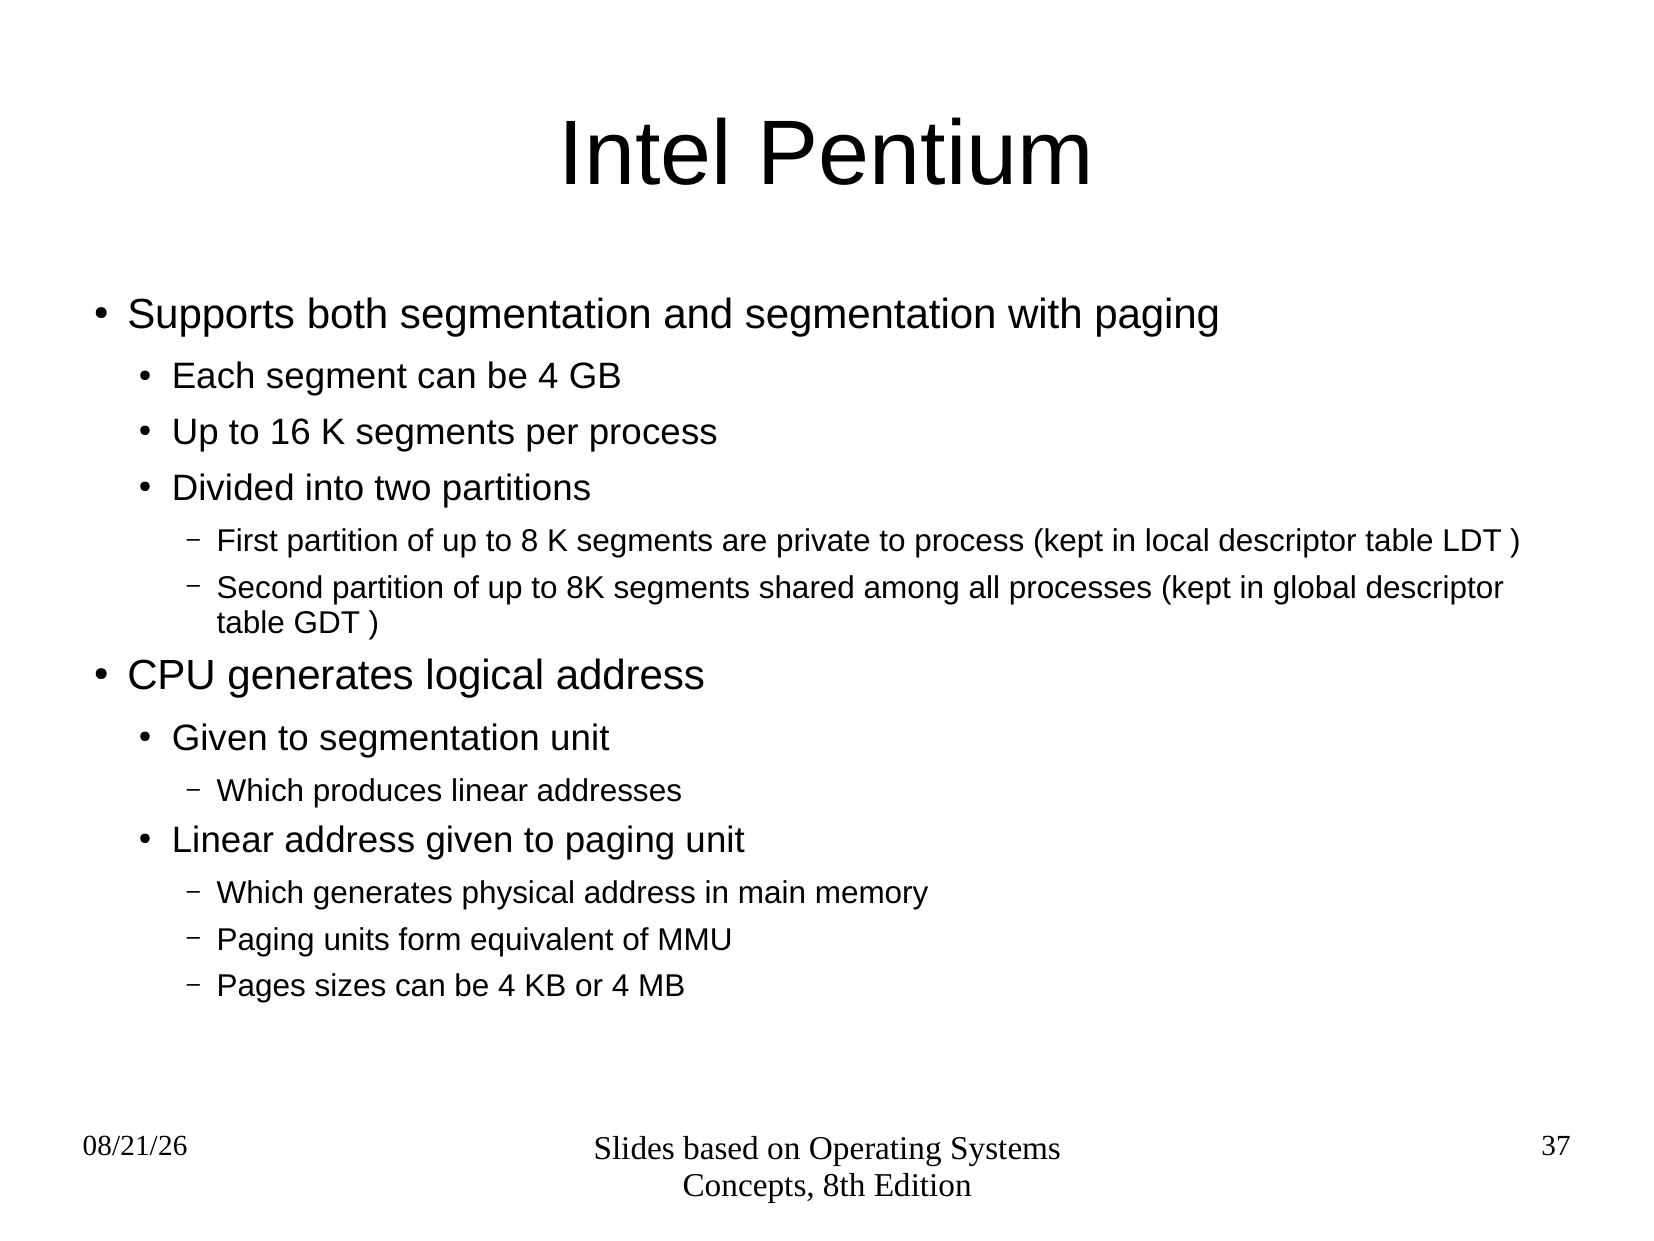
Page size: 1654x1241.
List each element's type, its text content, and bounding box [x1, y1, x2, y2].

list Supports both segmentation and segmentation with paging Each segment can be 4 GB Up to 16 K segments per process Divided into two partitions First partition of up to 8 K segments are private to process (kept in local descriptor table LDT ) Second partition of up to 8K segments shared among all processes (kept in global descriptor table GDT ) CPU generates logical address Given to segmentation unit Which produces linear addresses Linear address given to paging unit Which generates physical address in main memory Paging units form equivalent of MMU Pages sizes can be 4 KB or 4 MB [82, 290, 1571, 1010]
title Intel Pentium [82, 49, 1571, 257]
